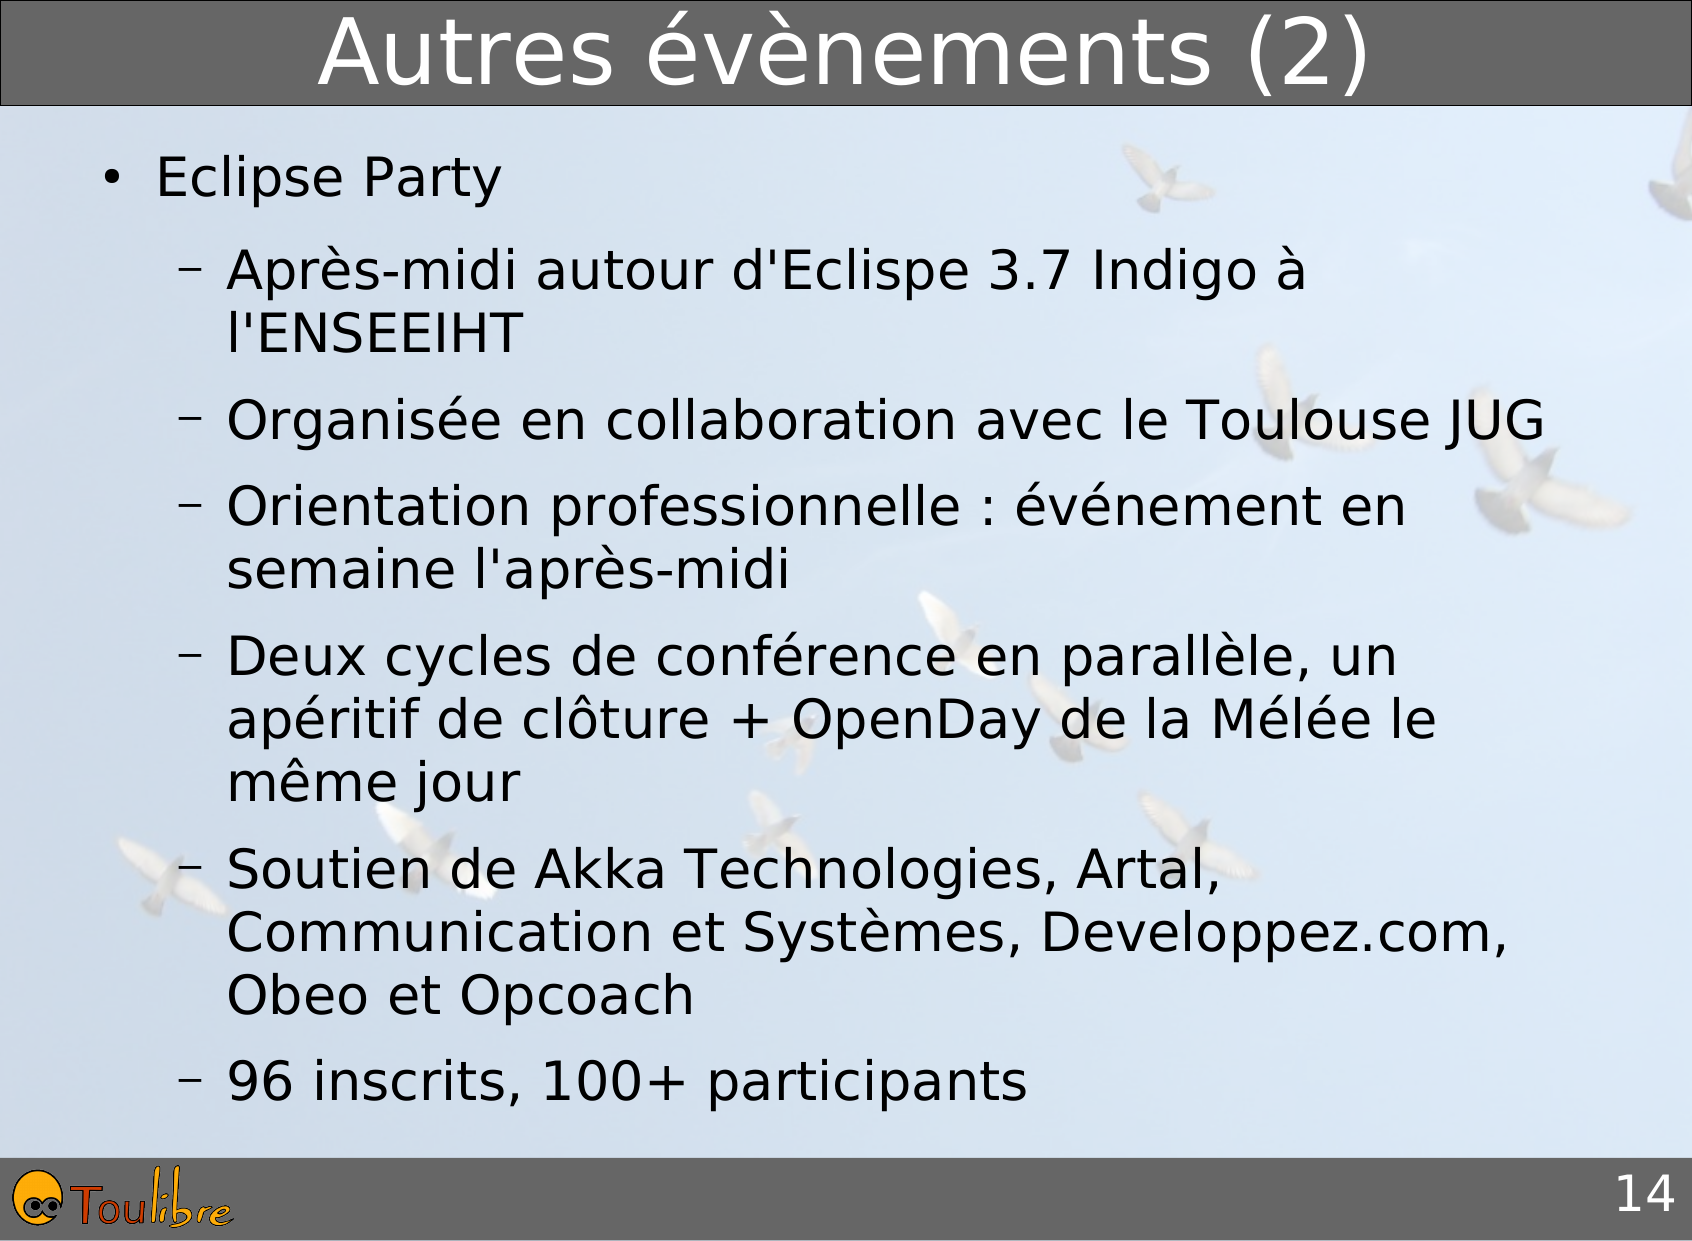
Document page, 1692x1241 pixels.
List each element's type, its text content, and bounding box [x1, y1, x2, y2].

title Autres évènements (2) [0, 0, 1692, 107]
picture [12, 1165, 234, 1228]
list Eclipse Party Après-midi autour d'Eclispe 3.7 Indigo à l'ENSEEIHT Organisée en collaboration avec le Toulouse JUG Orientation professionnelle : événement en semaine l'après-midi Deux cycles de conférence en parallèle, un apéritif de clôture + OpenDay de la Mélée le même jour Soutien de Akka Technologies, Artal, Communication et Systèmes, Developpez.com, Obeo et Opcoach 96 inscrits, 100+ participants [84, 146, 1608, 1114]
